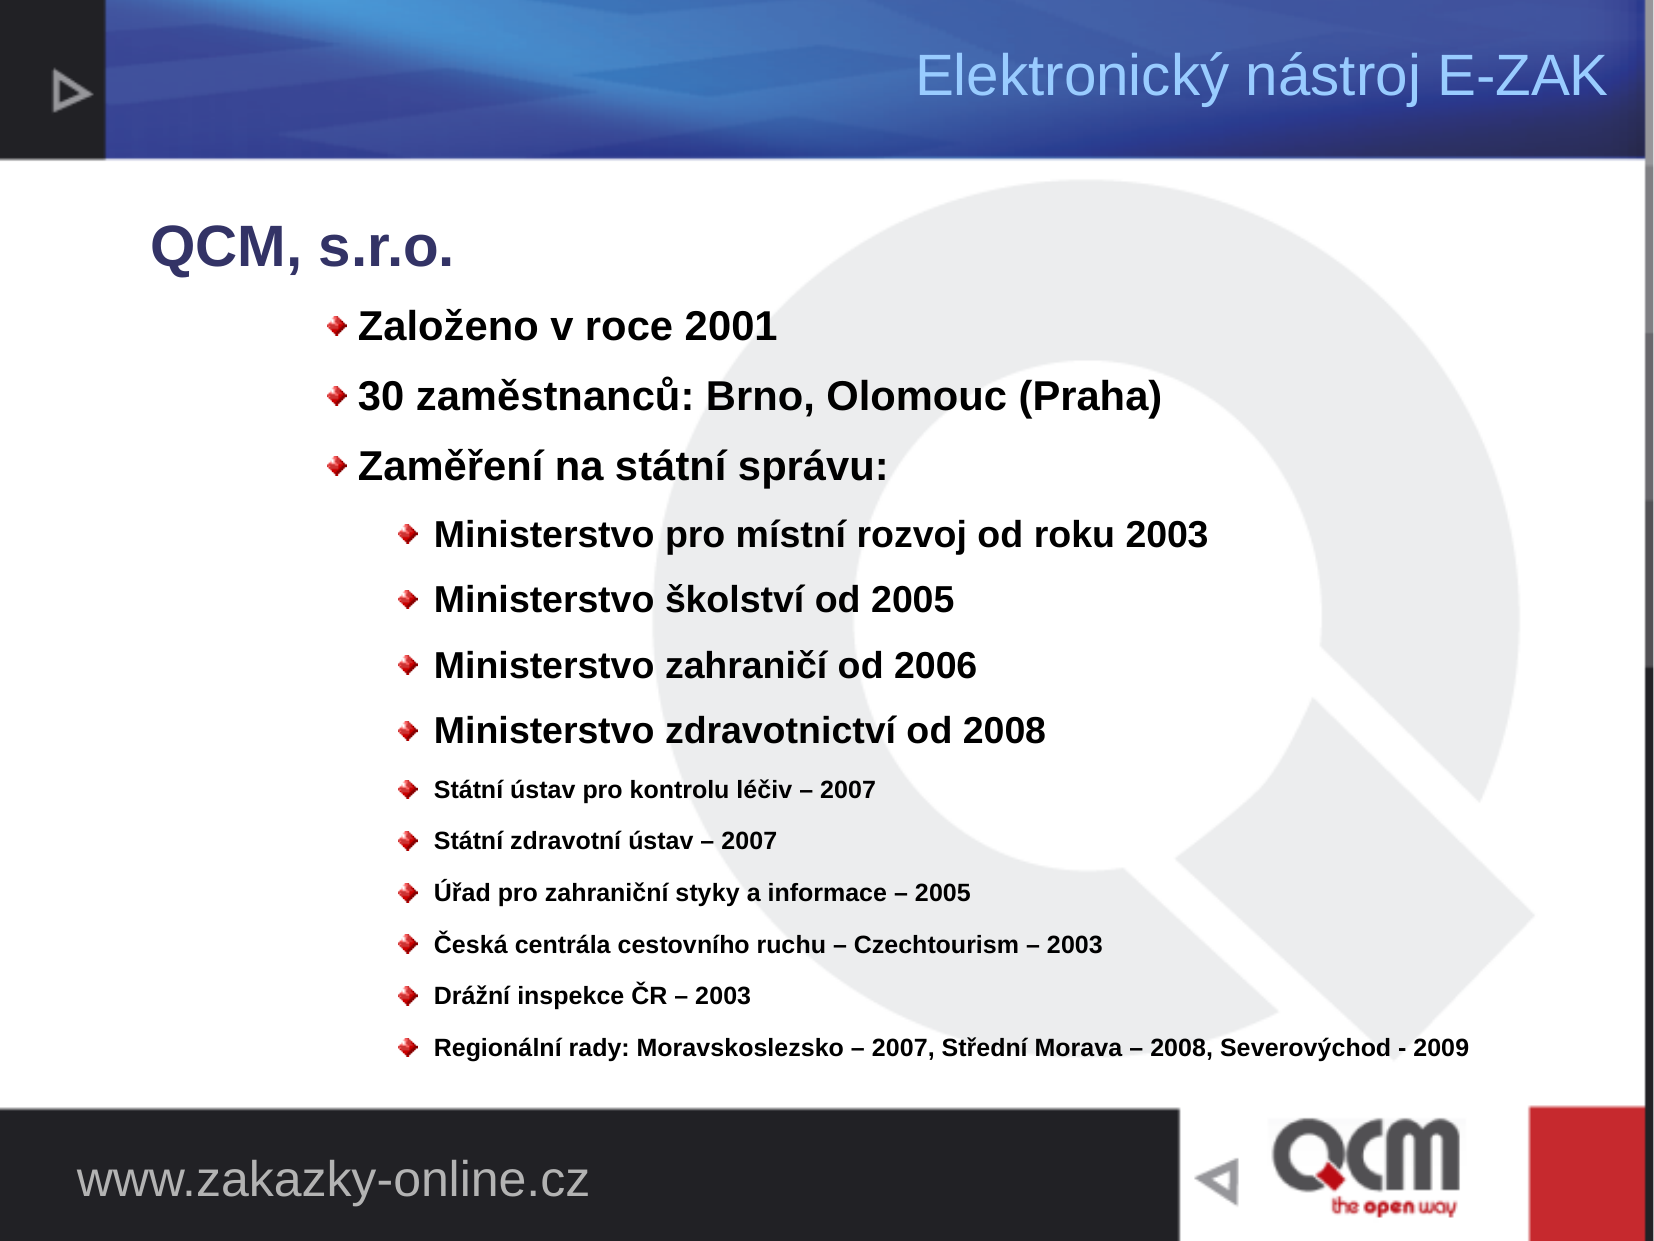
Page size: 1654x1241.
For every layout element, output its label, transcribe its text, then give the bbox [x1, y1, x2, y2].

text_box QCM, s.r.o. Založeno v roce 2001 30 zaměstnanců: Brno, Olomouc (Praha) Zaměření na státní správu: Ministerstvo pro místní rozvoj od roku 2003 Ministerstvo školství od 2005 Ministerstvo zahraničí od 2006 Ministerstvo zdravotnictví od 2008 Státní ústav pro kontrolu léčiv – 2007 Státní zdravotní ústav – 2007 Úřad pro zahraniční styky a informace – 2005 Česká centrála cestovního ruchu – Czechtourism – 2003 Drážní inspekce ČR – 2003 Regionální rady: Moravskoslezsko – 2007, Střední Morava – 2008, Severovýchod - 2009 [135, 206, 1554, 1069]
picture [0, 0, 1654, 1241]
